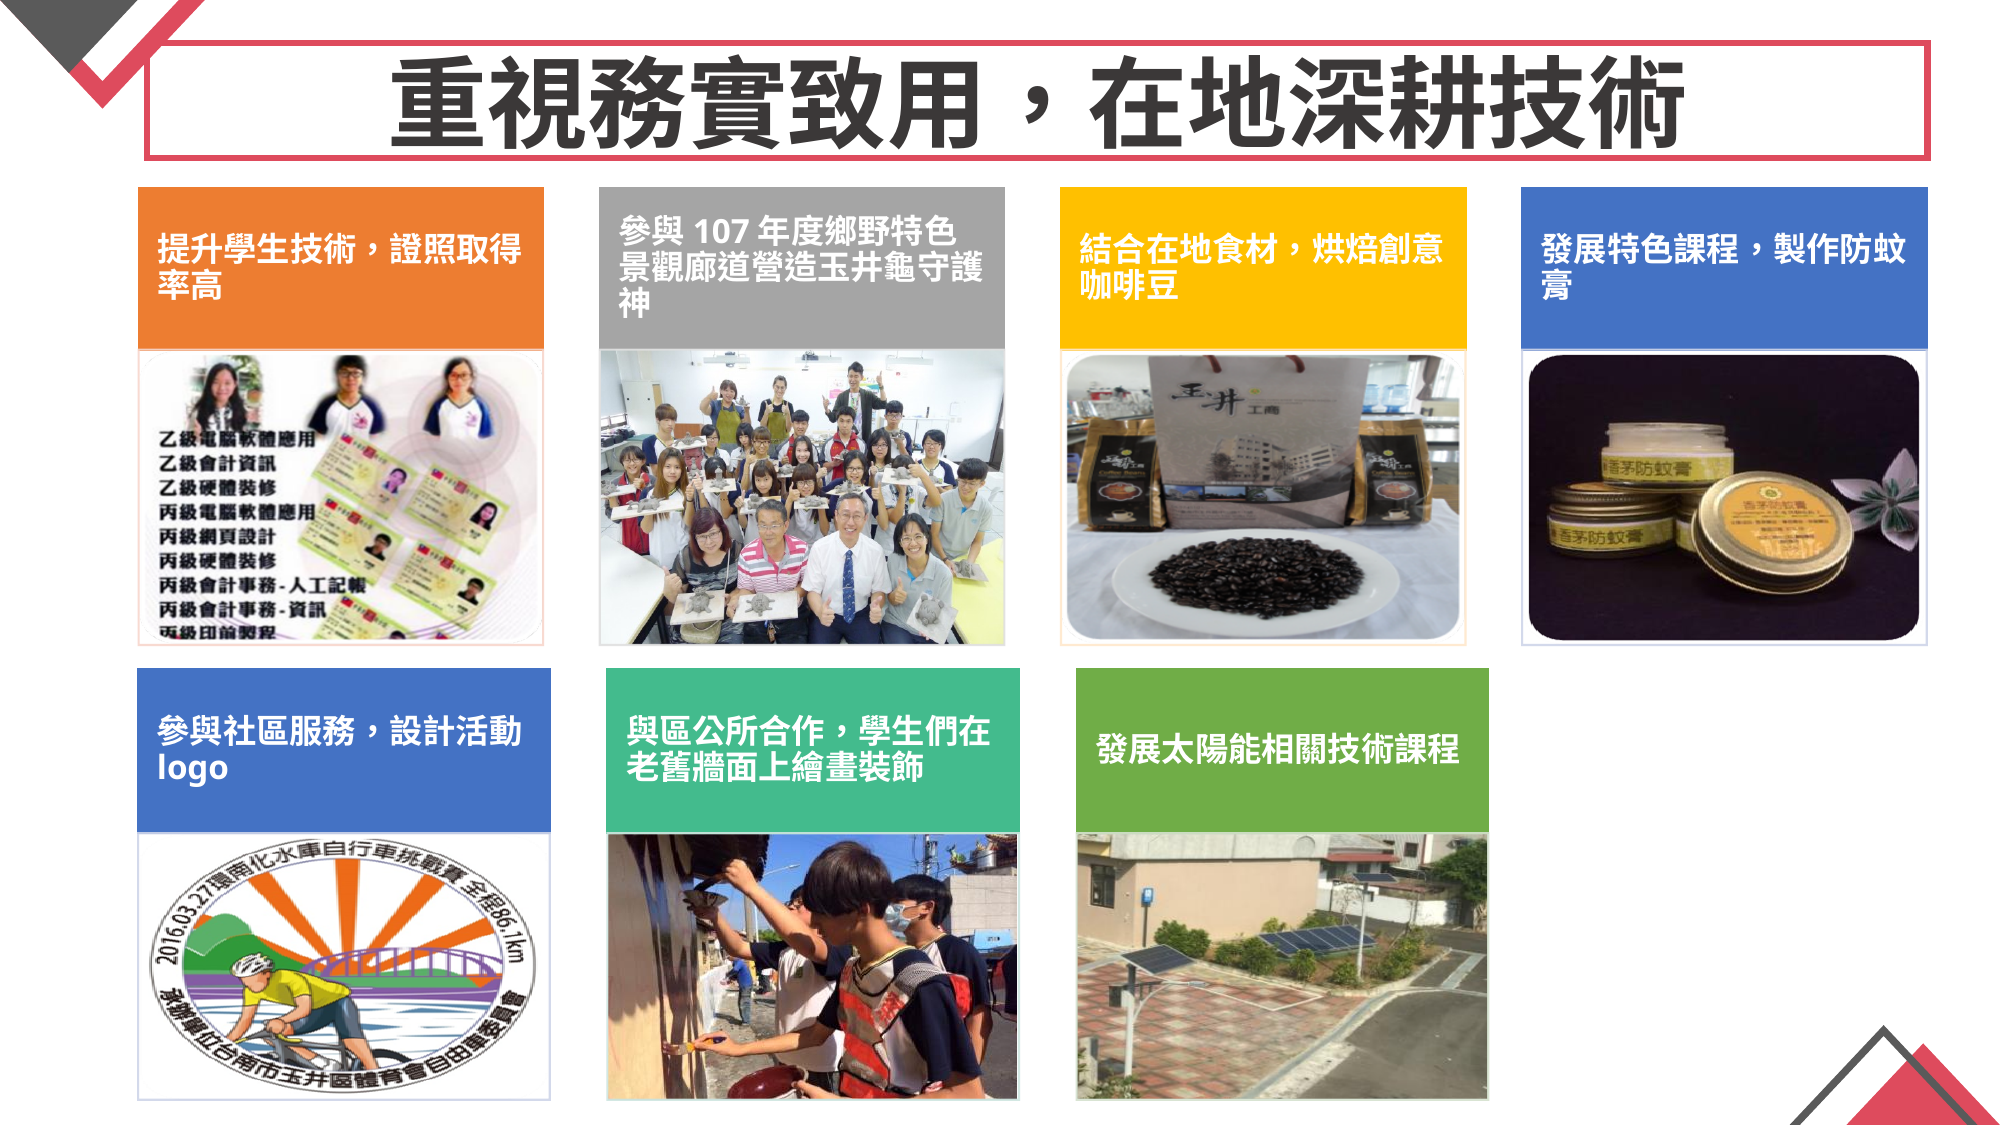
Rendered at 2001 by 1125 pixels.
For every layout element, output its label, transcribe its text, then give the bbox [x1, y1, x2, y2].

text_box [138, 349, 544, 646]
text_box [1076, 833, 1489, 1100]
text_box 參與107年度鄉野特色景觀廊道營造玉井龜守護神 [599, 187, 1005, 349]
text_box [1522, 349, 1927, 646]
text_box 結合在地食材，烘焙創意咖啡豆 [1060, 187, 1466, 349]
text_box 發展特色課程，製作防蚊膏 [1522, 187, 1927, 349]
text_box 發展太陽能相關技術課程 [1076, 668, 1489, 833]
text_box [599, 349, 1005, 646]
text_box [607, 833, 1019, 1100]
text_box [138, 833, 550, 1100]
text_box 參與社區服務，設計活動logo [138, 668, 550, 833]
text_box 與區公所合作，學生們在老舊牆面上繪畫裝飾 [607, 668, 1019, 833]
text_box 重視務實致用，在地深耕技術 [147, 43, 1928, 158]
text_box [1060, 349, 1466, 646]
text_box 提升學生技術，證照取得率高 [138, 187, 544, 349]
text_box [1789, 1025, 2000, 1125]
text_box [0, 0, 205, 109]
